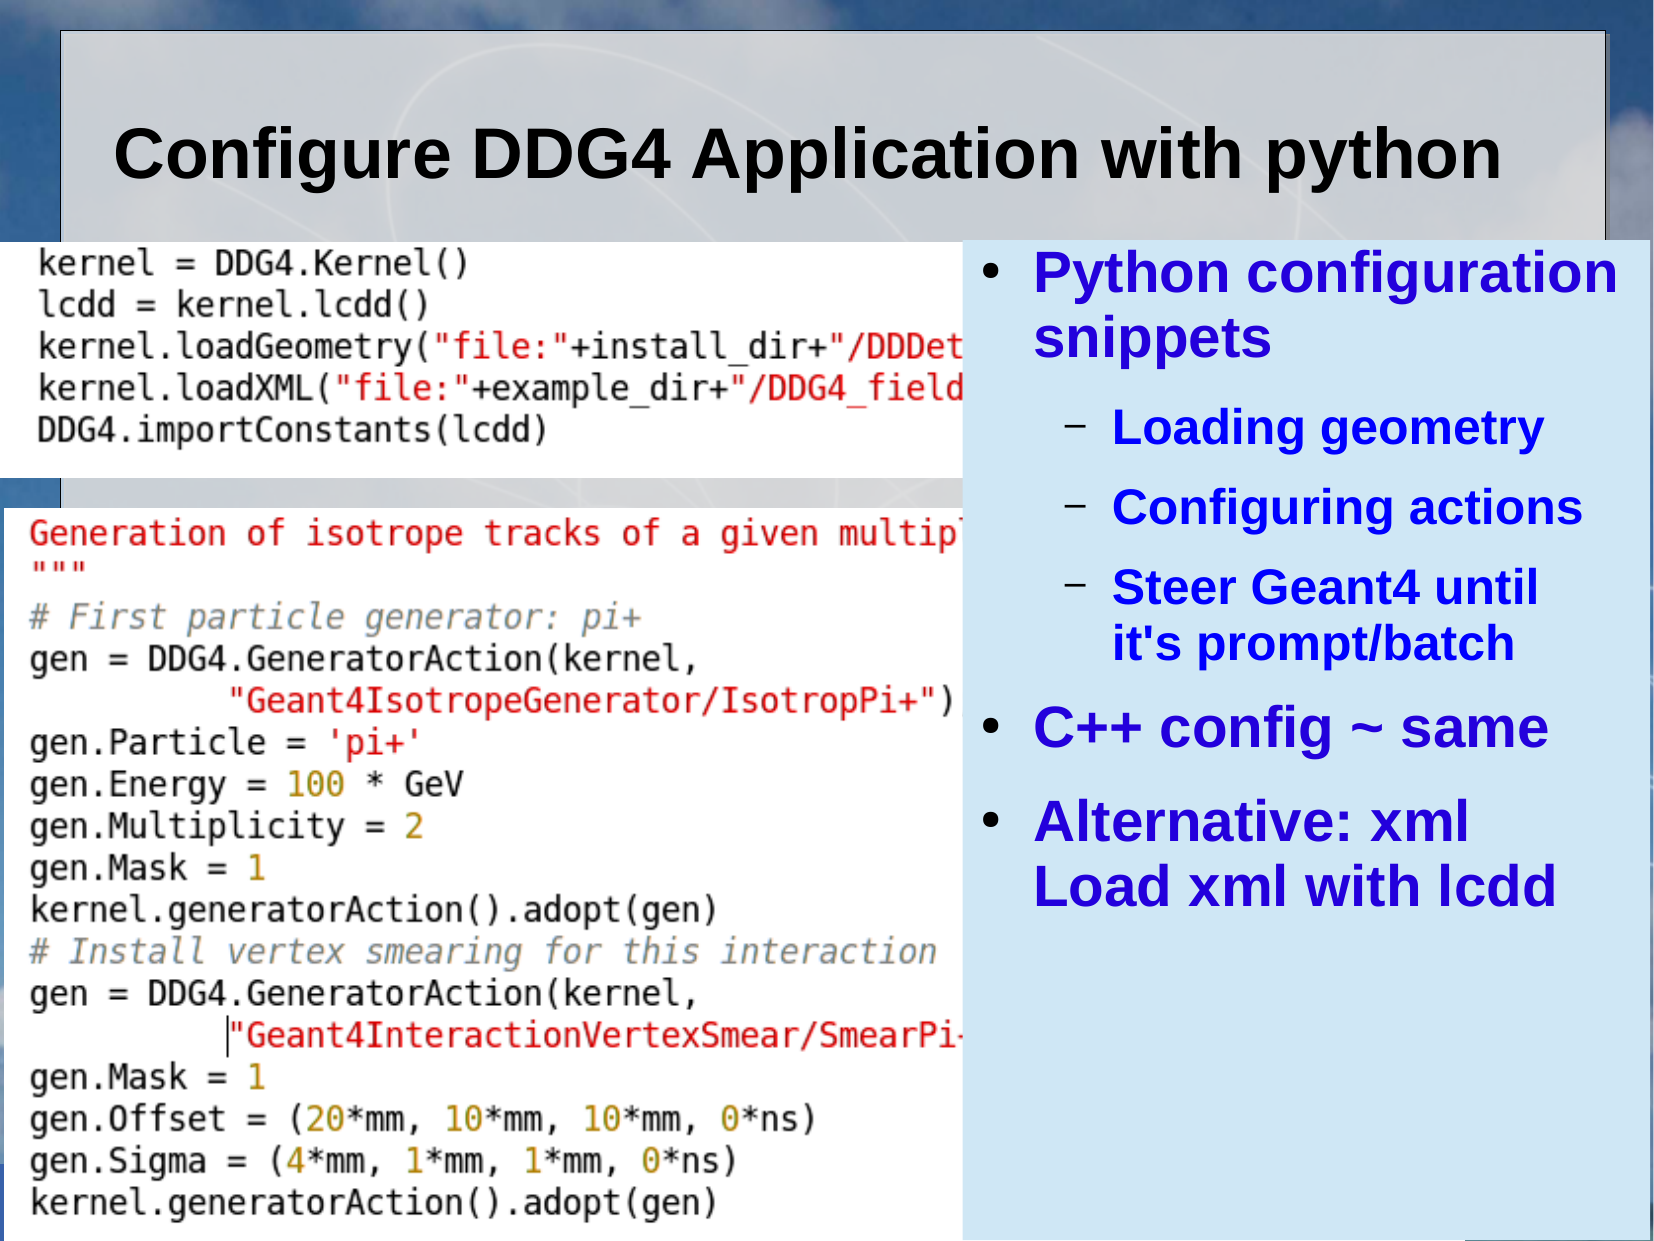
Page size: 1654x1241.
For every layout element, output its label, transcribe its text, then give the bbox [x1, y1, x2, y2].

list Python configuration snippets Loading geometry Configuring actions Steer Geant4 until it's prompt/batch C++ config ~ same Alternative: xml Load xml with lcdd [962, 240, 1651, 1241]
picture [0, 0, 1654, 1241]
title Configure DDG4 Application with python [82, 90, 1536, 242]
